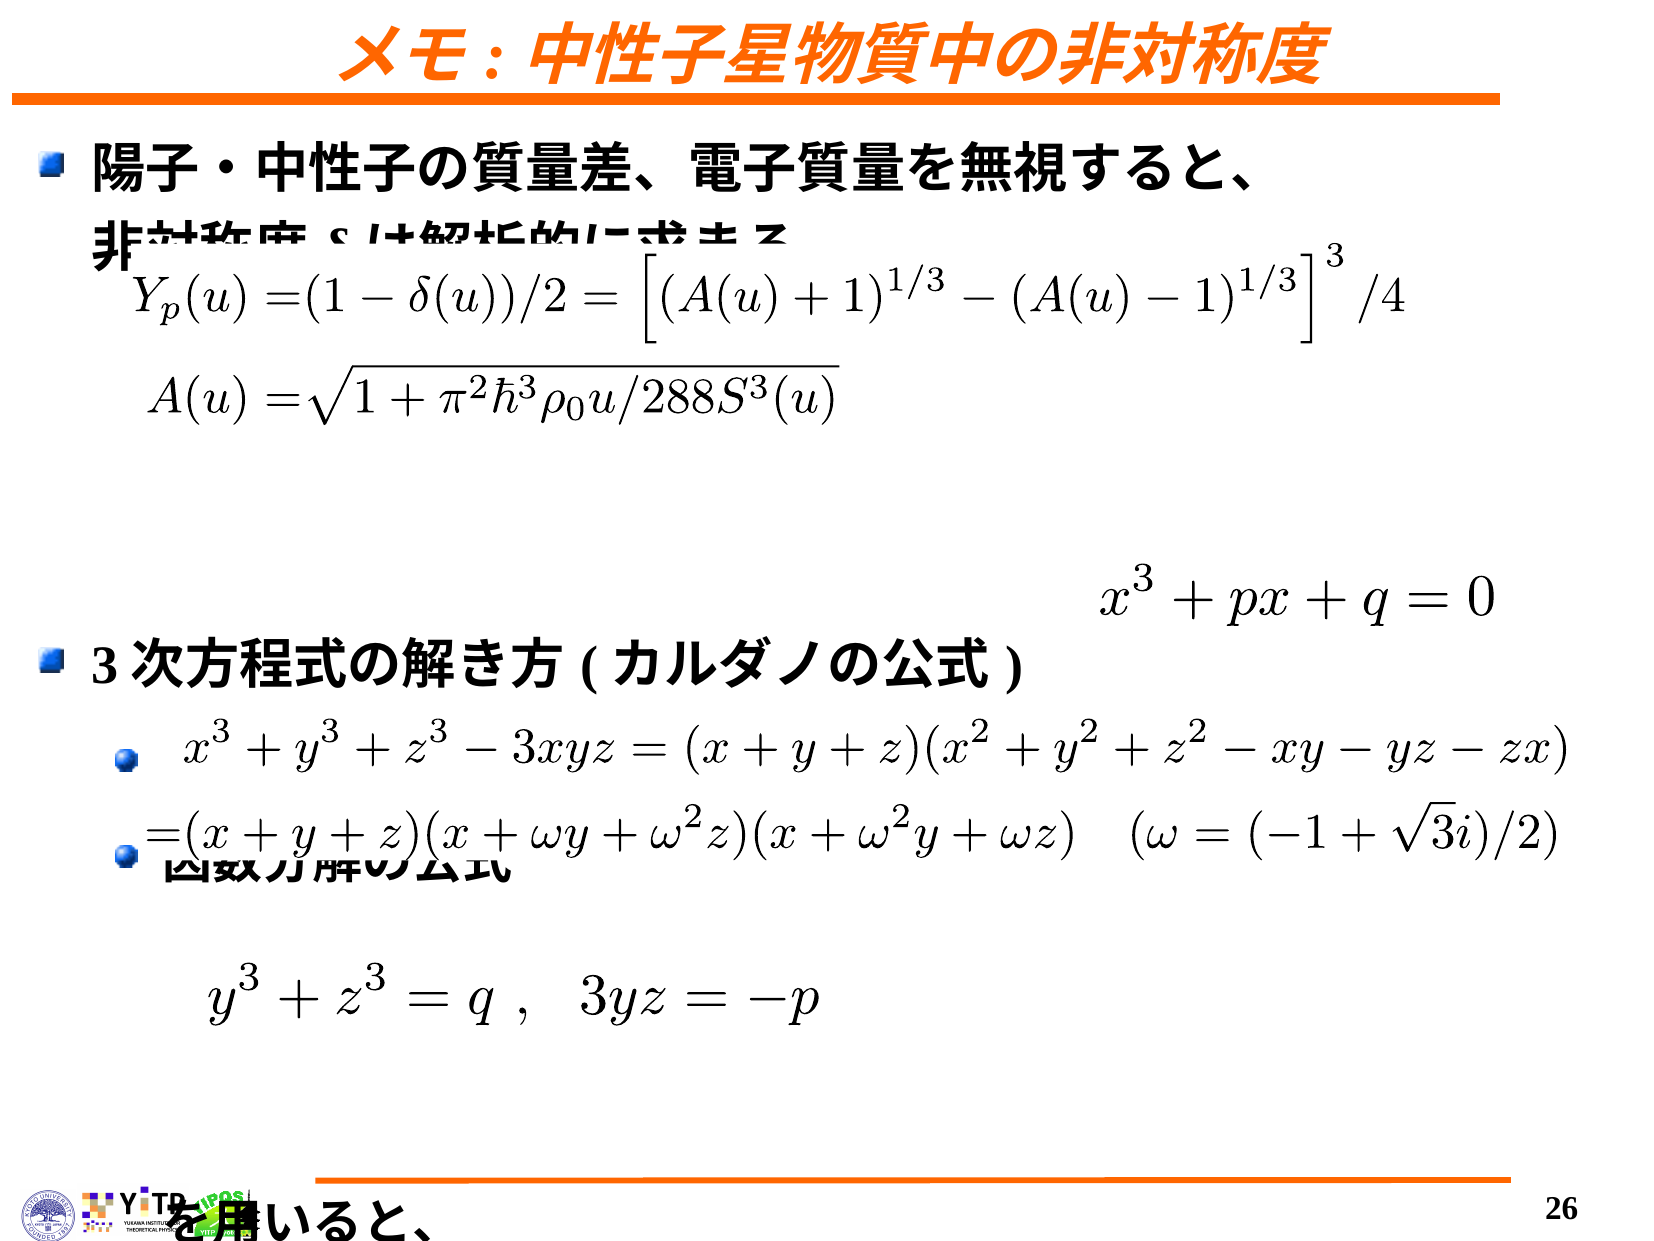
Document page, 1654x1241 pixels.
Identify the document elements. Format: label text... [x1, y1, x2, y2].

picture [241, 1207, 251, 1212]
picture [223, 1230, 235, 1237]
picture [225, 1207, 235, 1212]
picture [225, 1218, 235, 1224]
picture [20, 1189, 76, 1241]
text_box [206, 962, 820, 1026]
picture [77, 1183, 261, 1237]
title メモ:中性子星物質中の非対称度 [0, 0, 1654, 99]
list 陽子・中性子の質量差、電子質量を無視すると、 非対称度δは解析的に求まる。 3次方程式の解き方(カルダノの公式) 変数を定数だけずらして2次の項を消す。 因数分解の公式 を用いると、 を満たす (y, z) を使って3次方程式が解ける。 [20, 124, 1621, 1137]
text_box [1098, 563, 1496, 626]
text_box [143, 718, 1571, 861]
text_box [130, 242, 1406, 426]
picture [241, 1218, 251, 1224]
picture [241, 1230, 251, 1237]
